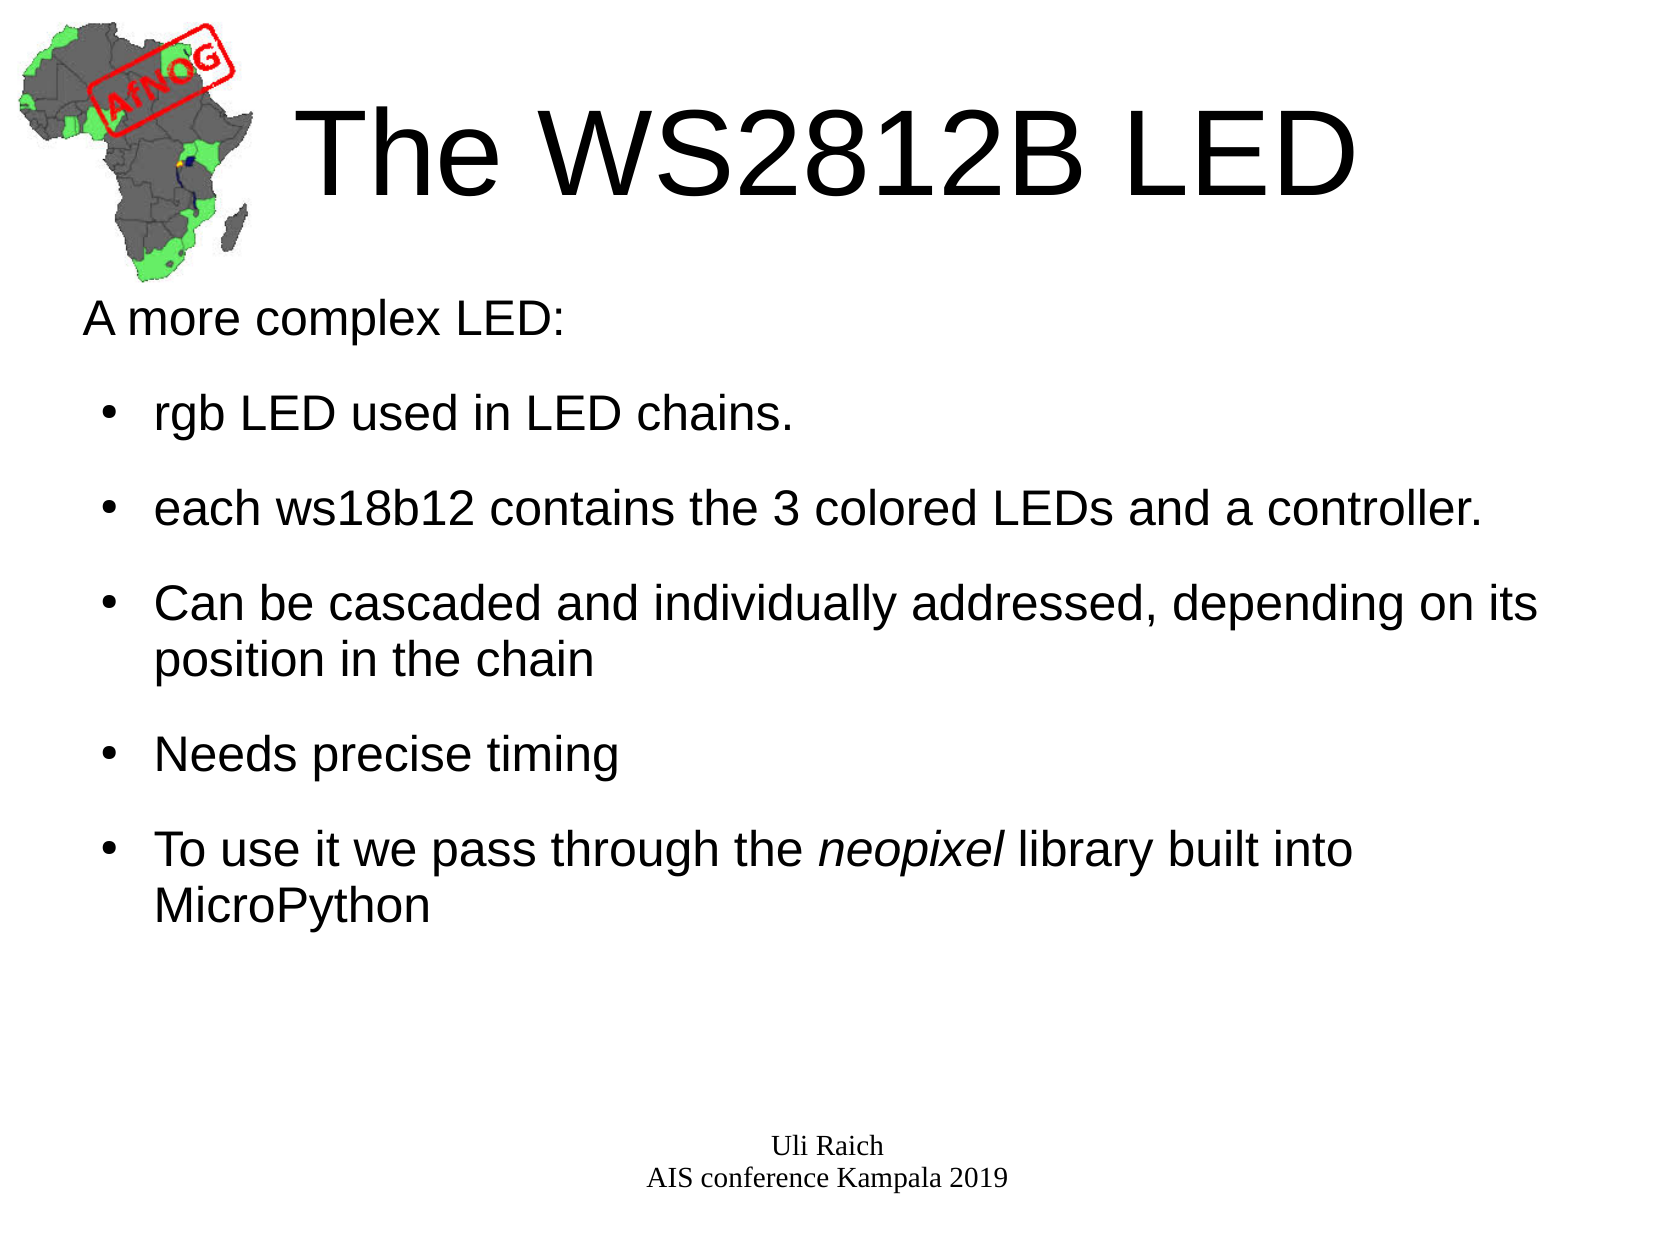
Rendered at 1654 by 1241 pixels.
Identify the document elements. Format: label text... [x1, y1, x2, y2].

title The WS2812B LED [82, 49, 1571, 257]
picture [9, 0, 259, 291]
list A more complex LED: rgb LED used in LED chains. each ws18b12 contains the 3 colored LEDs and a controller. Can be cascaded and individually addressed, depending on its position in the chain Needs precise timing To use it we pass through the neopixel library built into MicroPython [82, 290, 1571, 1010]
